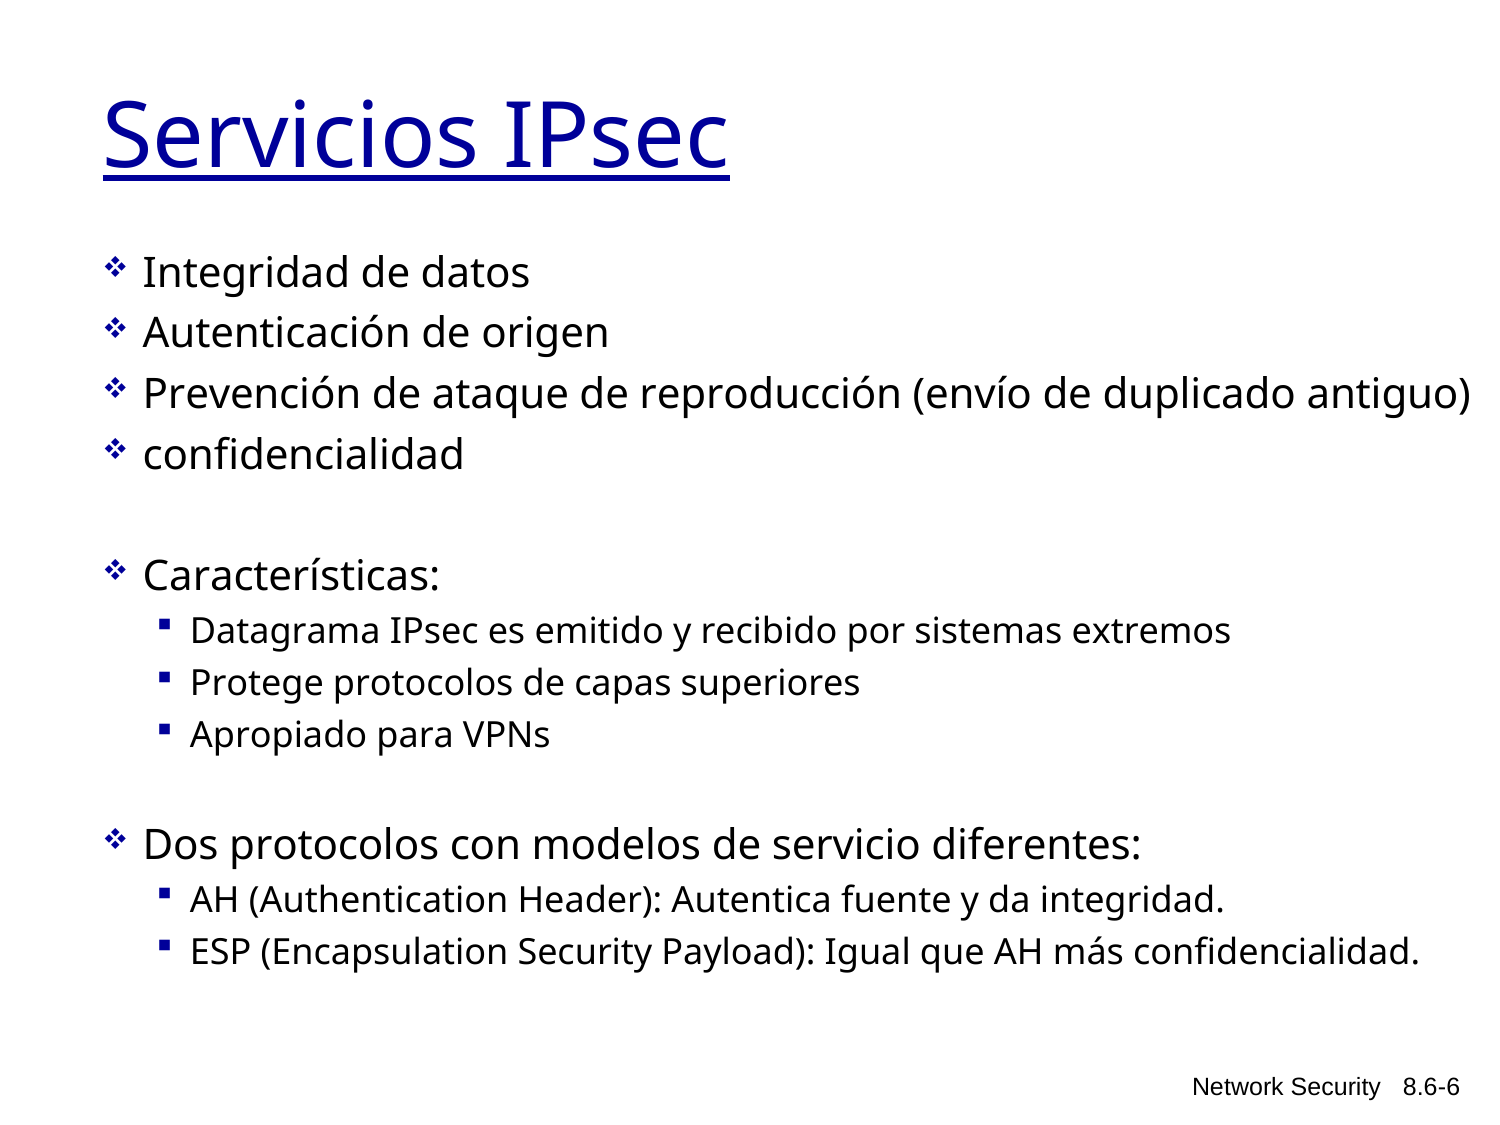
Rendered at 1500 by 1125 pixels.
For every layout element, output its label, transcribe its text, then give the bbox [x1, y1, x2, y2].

text_box Network Security [762, 1062, 1397, 1114]
title Servicios IPsec [87, 37, 1363, 225]
list Integridad de datos Autenticación de origen Prevención de ataque de reproducción (envío de duplicado antiguo) confidencialidad Características: Datagrama IPsec es emitido y recibido por sistemas extremos Protege protocolos de capas superiores Apropiado para VPNs Dos protocolos con modelos de servicio diferentes: AH (Authentication Header): Autentica fuente y da integridad. ESP (Encapsulation Security Payload): Igual que AH más confidencialidad. [87, 237, 1490, 1001]
